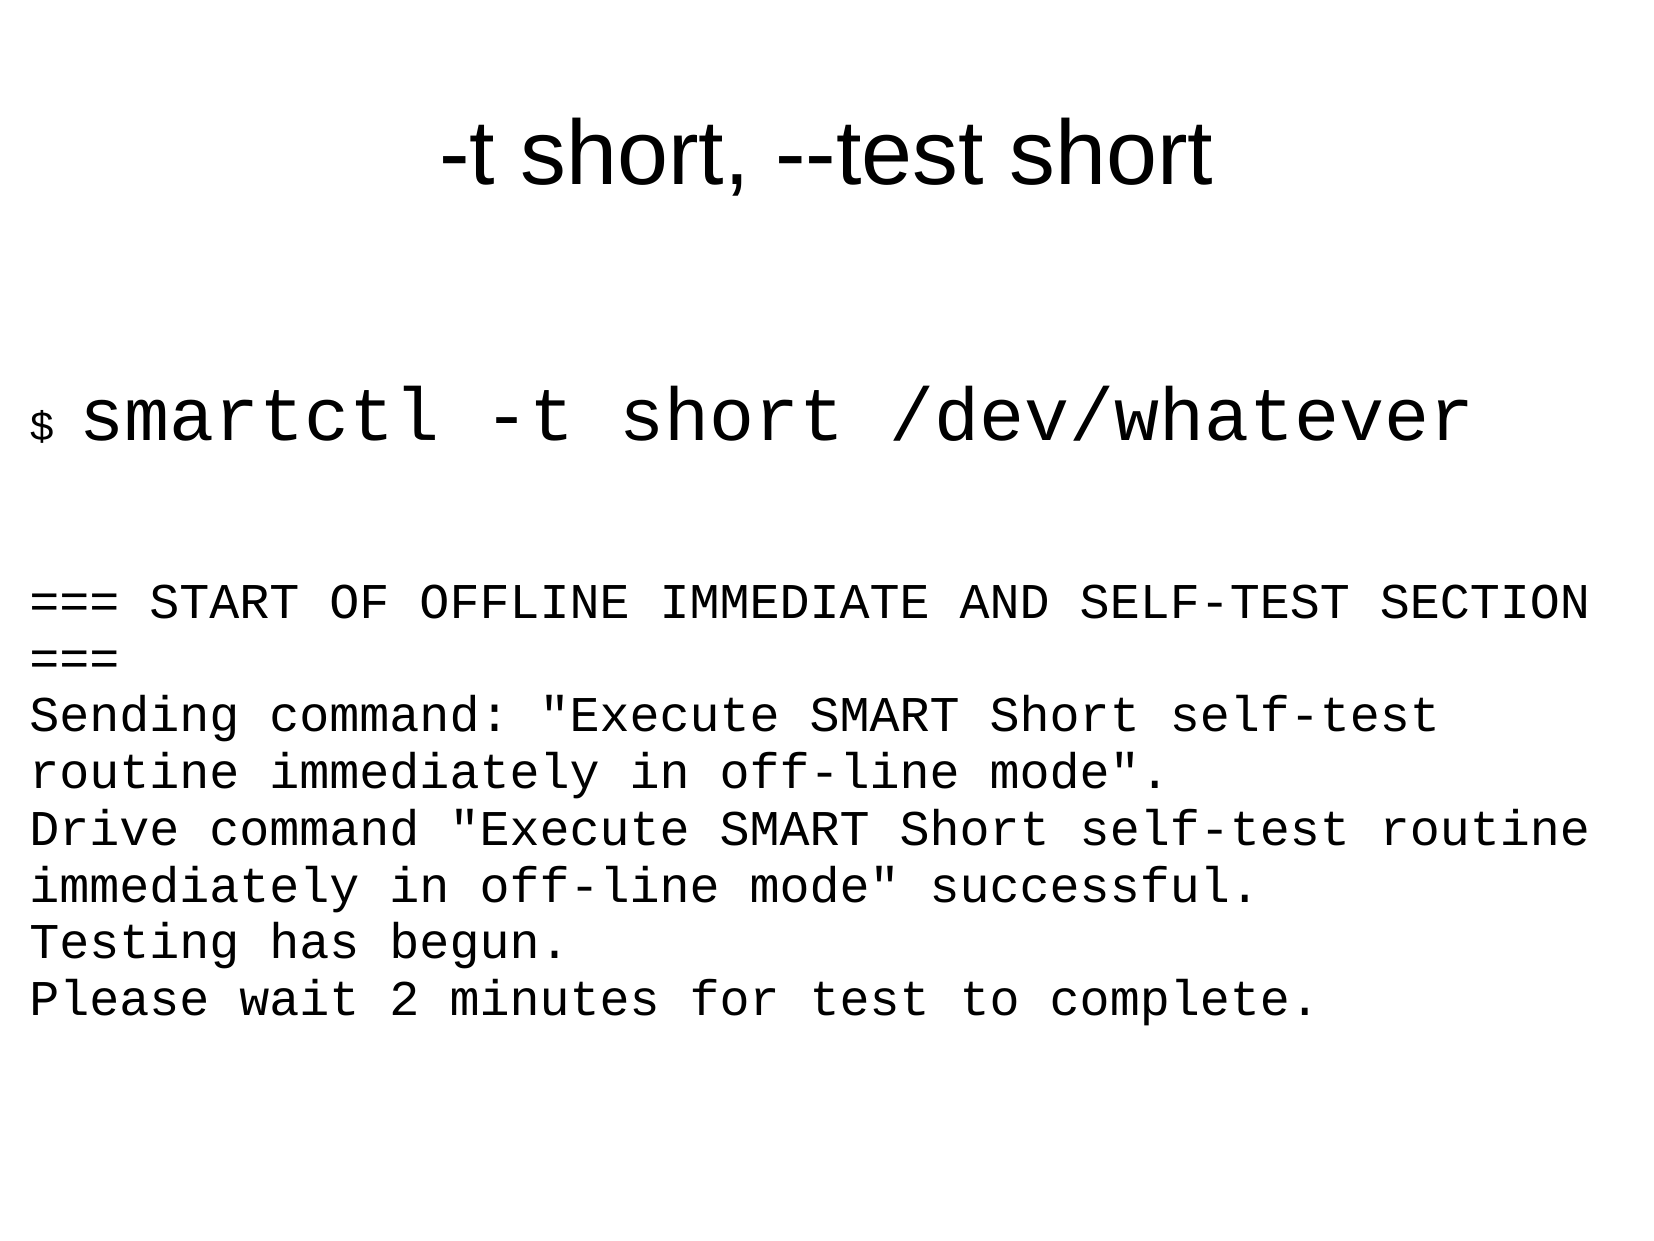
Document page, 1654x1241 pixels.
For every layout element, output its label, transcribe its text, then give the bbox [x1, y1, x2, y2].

title -t short, --test short [82, 49, 1571, 257]
subtitle $ smartctl -t short /dev/whatever === START OF OFFLINE IMMEDIATE AND SELF-TEST SECTION === Sending command: "Execute SMART Short self-test routine immediately in off-line mode". Drive command "Execute SMART Short self-test routine immediately in off-line mode" successful. Testing has begun. Please wait 2 minutes for test to complete. [29, 265, 1654, 1201]
